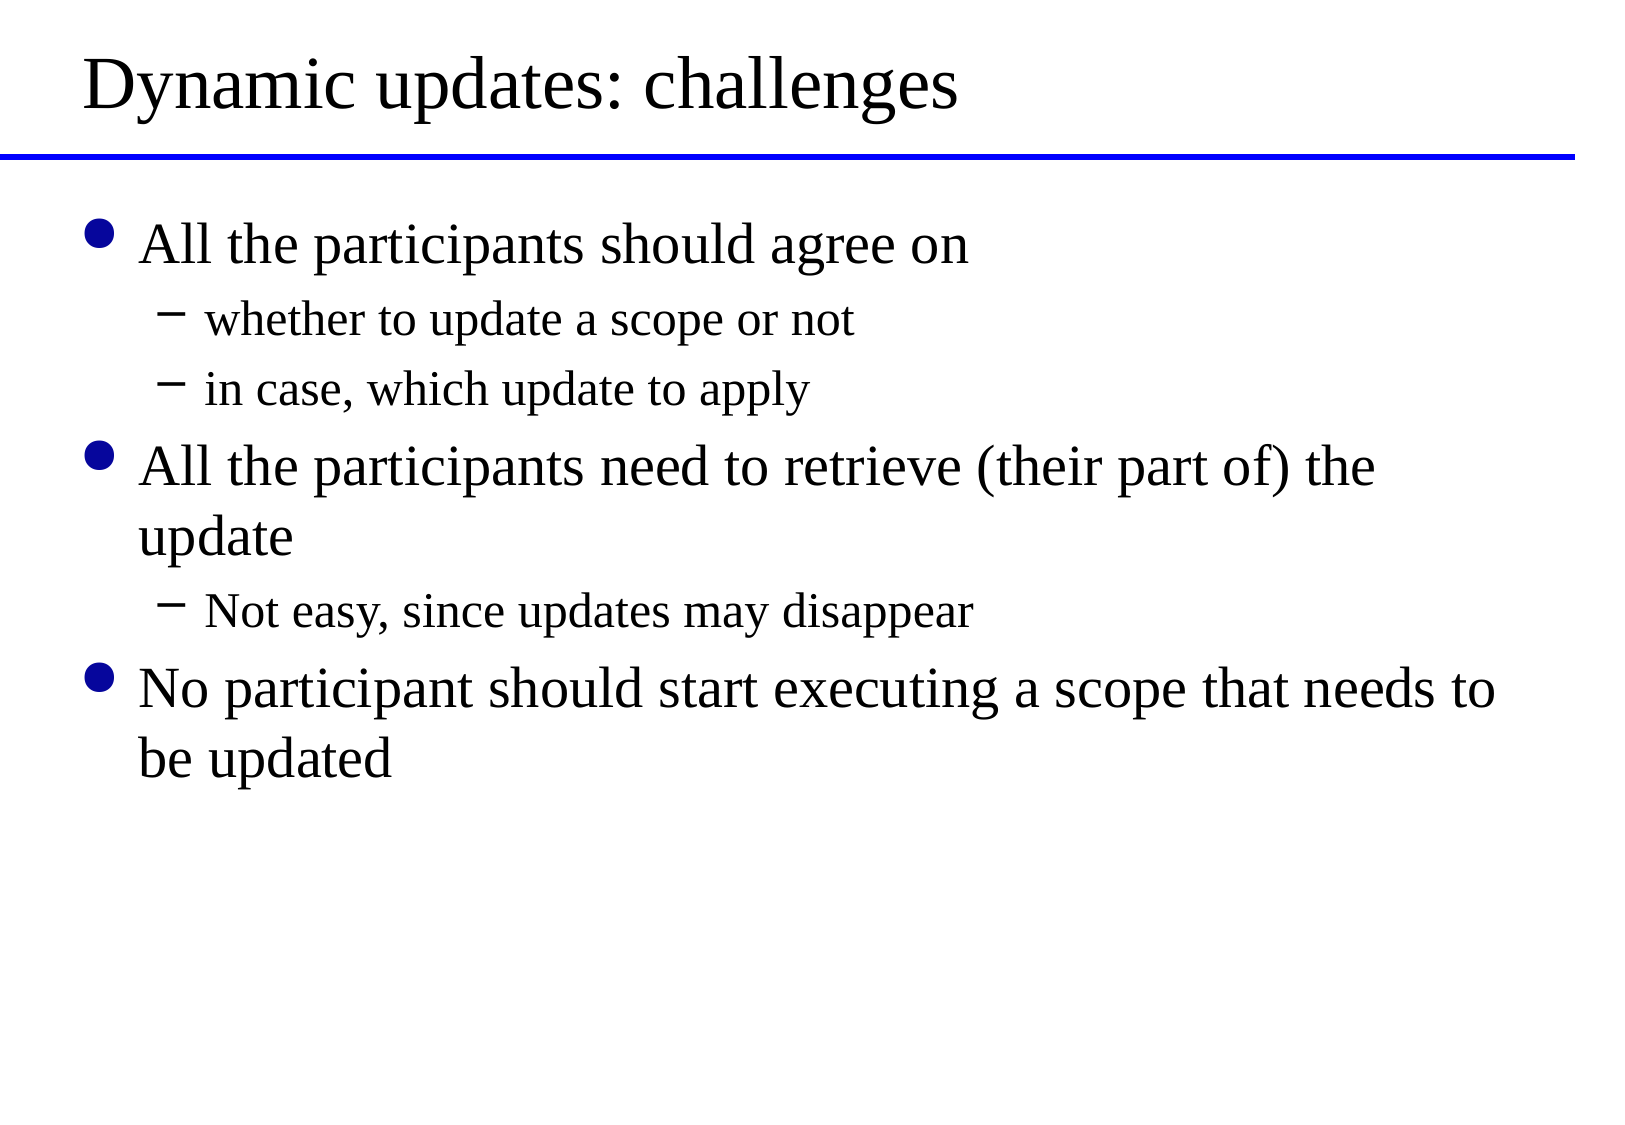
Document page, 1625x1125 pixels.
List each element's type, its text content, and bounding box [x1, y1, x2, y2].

list All the participants should agree on whether to update a scope or not in case, which update to apply All the participants need to retrieve (their part of) the update Not easy, since updates may disappear No participant should start executing a scope that needs to be updated [67, 198, 1546, 1061]
title Dynamic updates: challenges [67, 27, 1544, 131]
